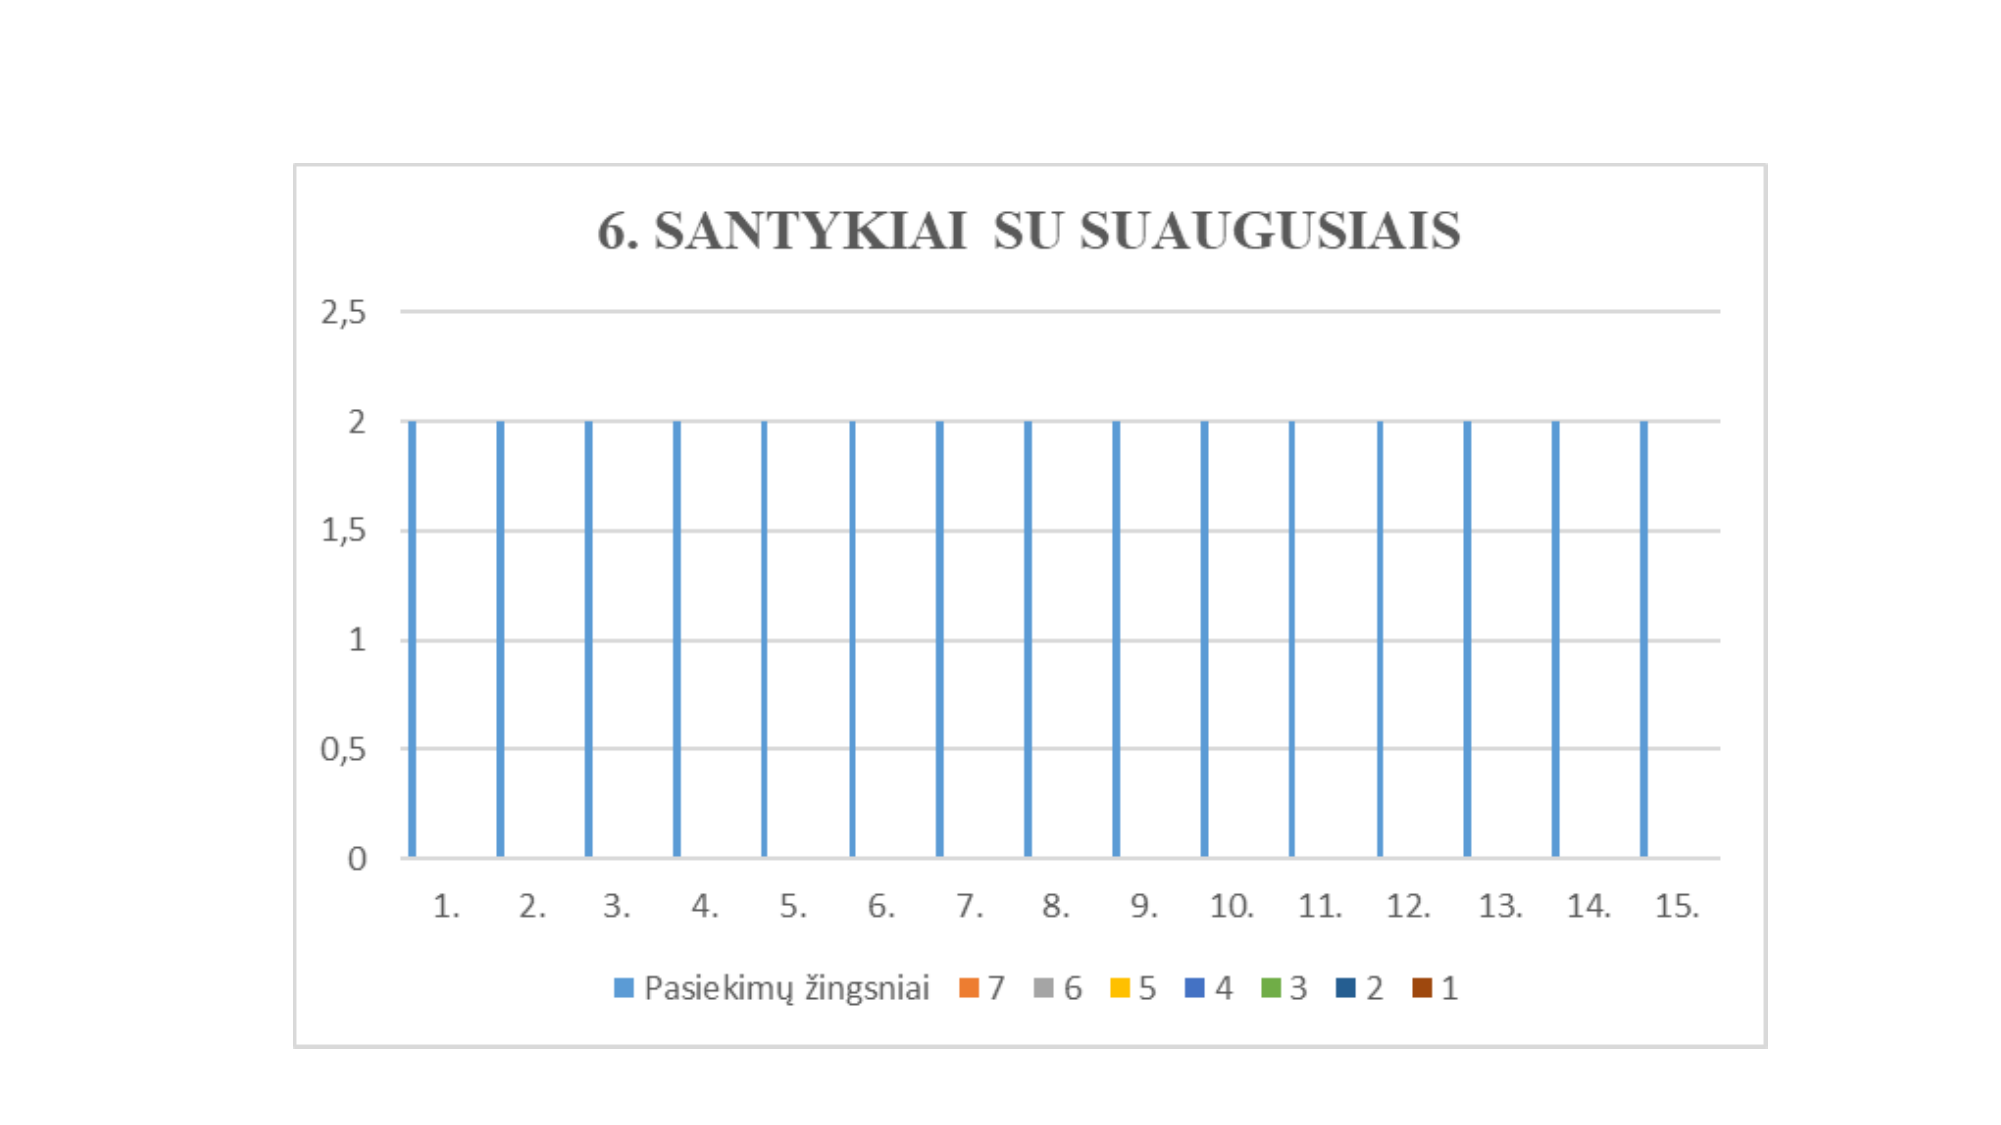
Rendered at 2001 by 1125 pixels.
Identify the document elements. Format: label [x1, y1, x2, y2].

picture [293, 163, 1768, 1049]
